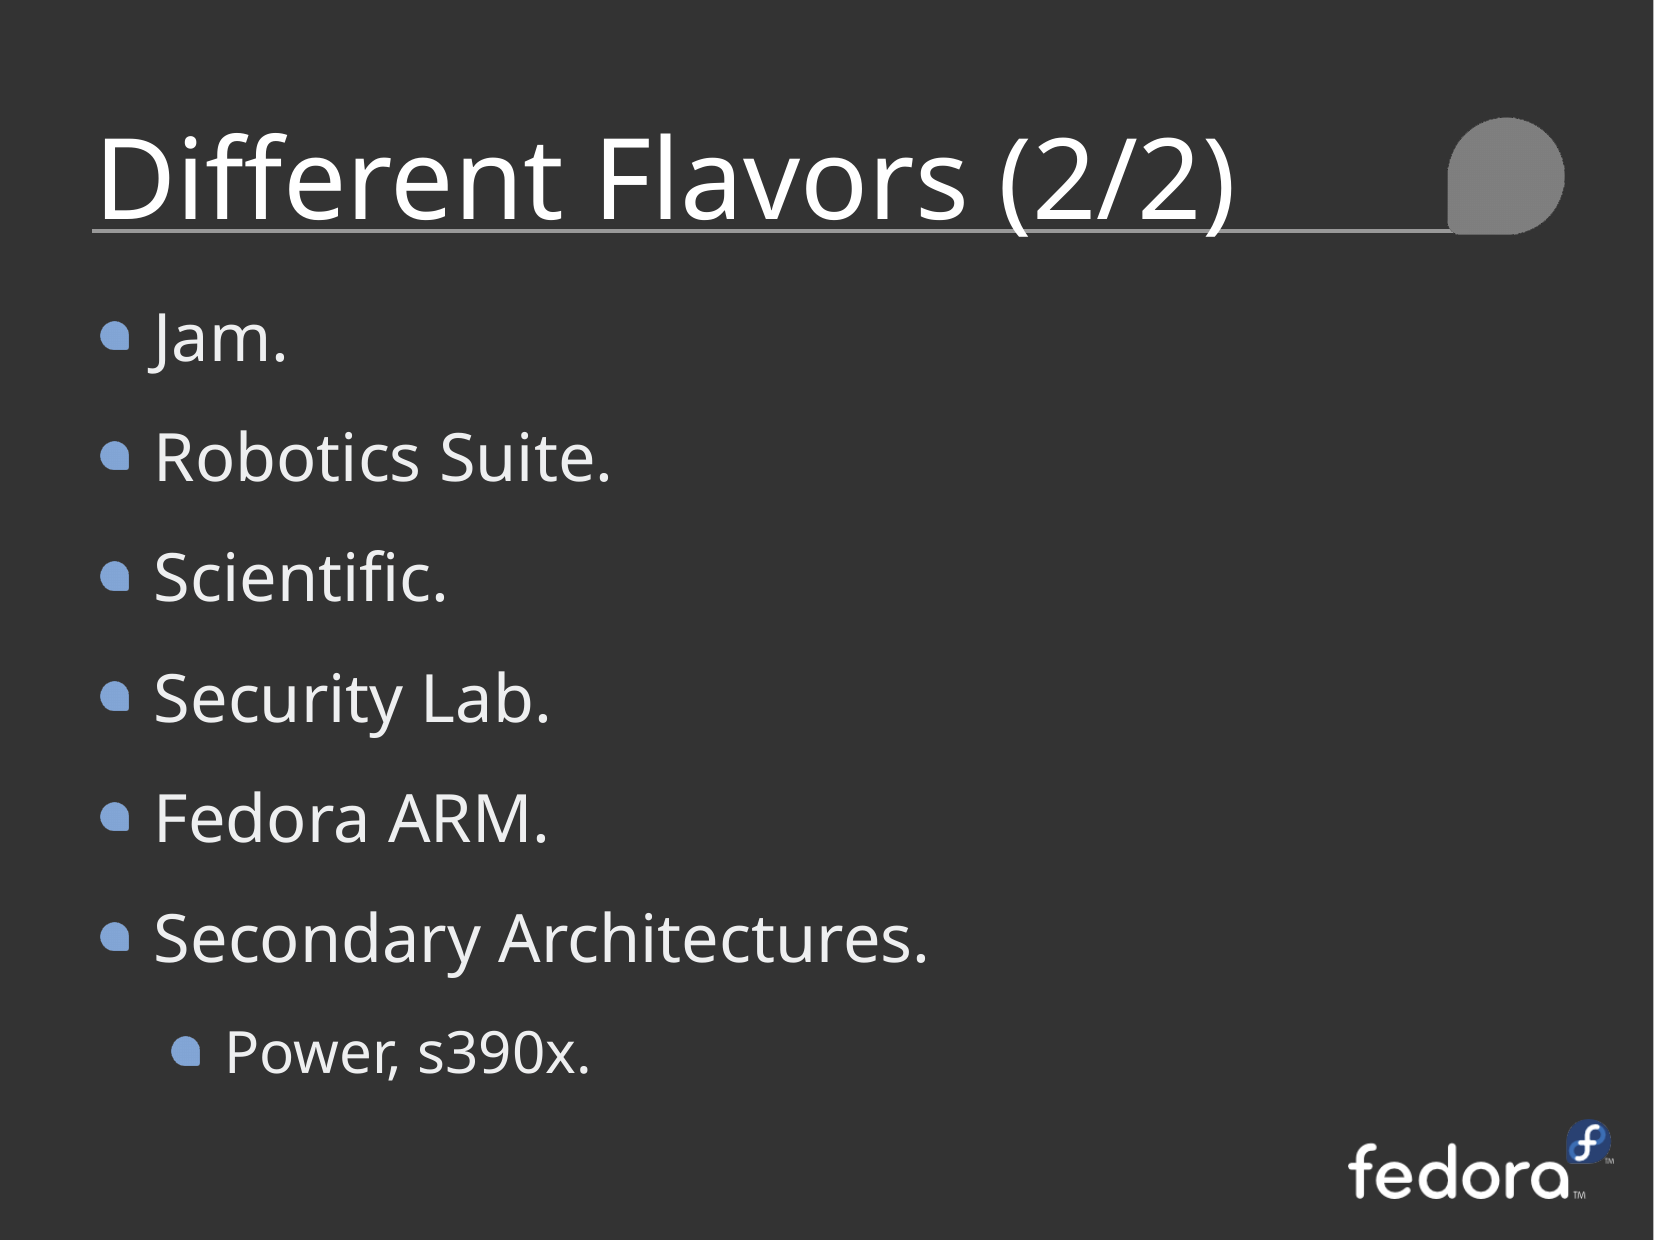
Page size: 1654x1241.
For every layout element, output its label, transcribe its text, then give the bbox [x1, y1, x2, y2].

picture [1348, 1119, 1614, 1199]
picture [1447, 117, 1565, 235]
title Different Flavors (2/2) [94, 100, 1426, 251]
list Jam. Robotics Suite. Scientific. Security Lab. Fedora ARM. Secondary Architectures. Power, s390x. [82, 290, 1571, 1094]
